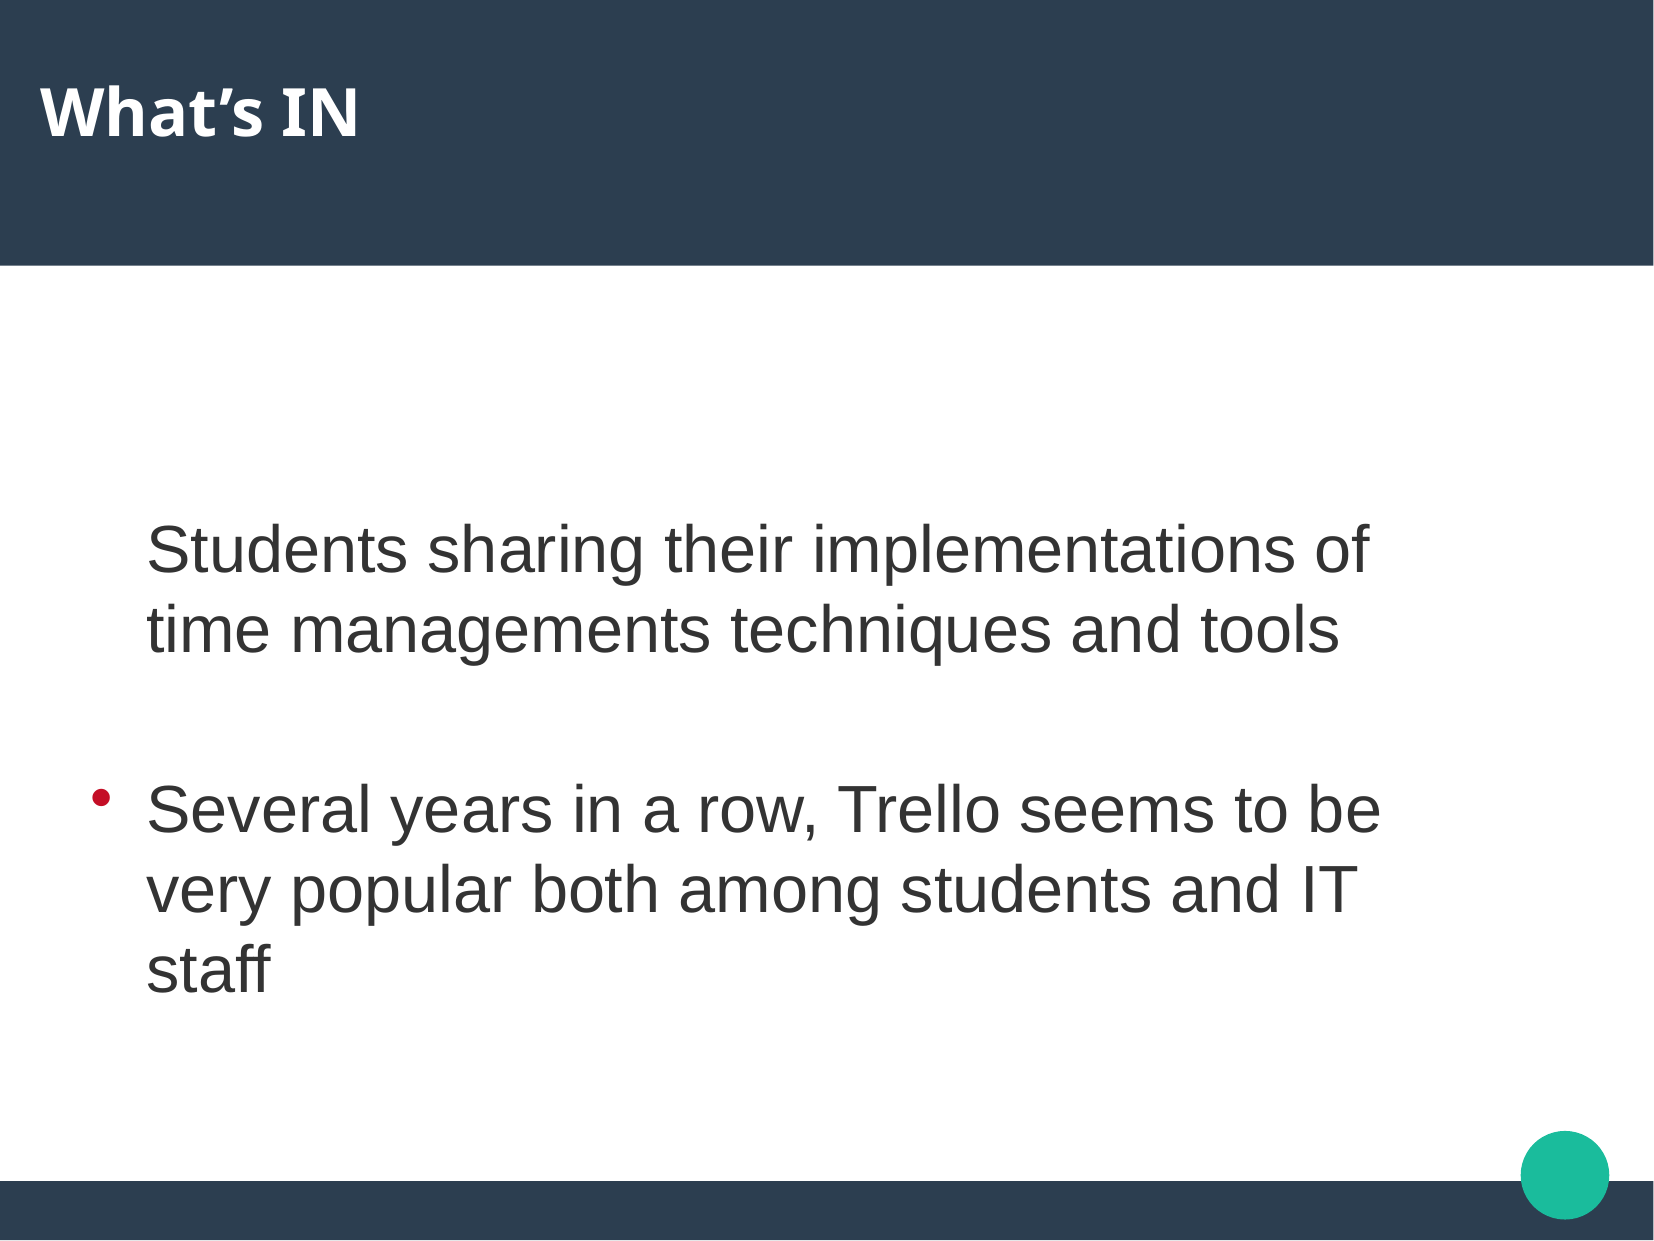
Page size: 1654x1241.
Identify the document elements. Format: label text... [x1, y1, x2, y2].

text_box Students sharing their implementations of time managements techniques and tools Several years in a row, Trello seems to be very popular both among students and IT staff [75, 318, 1425, 1111]
title What’s IN [25, 60, 1654, 160]
